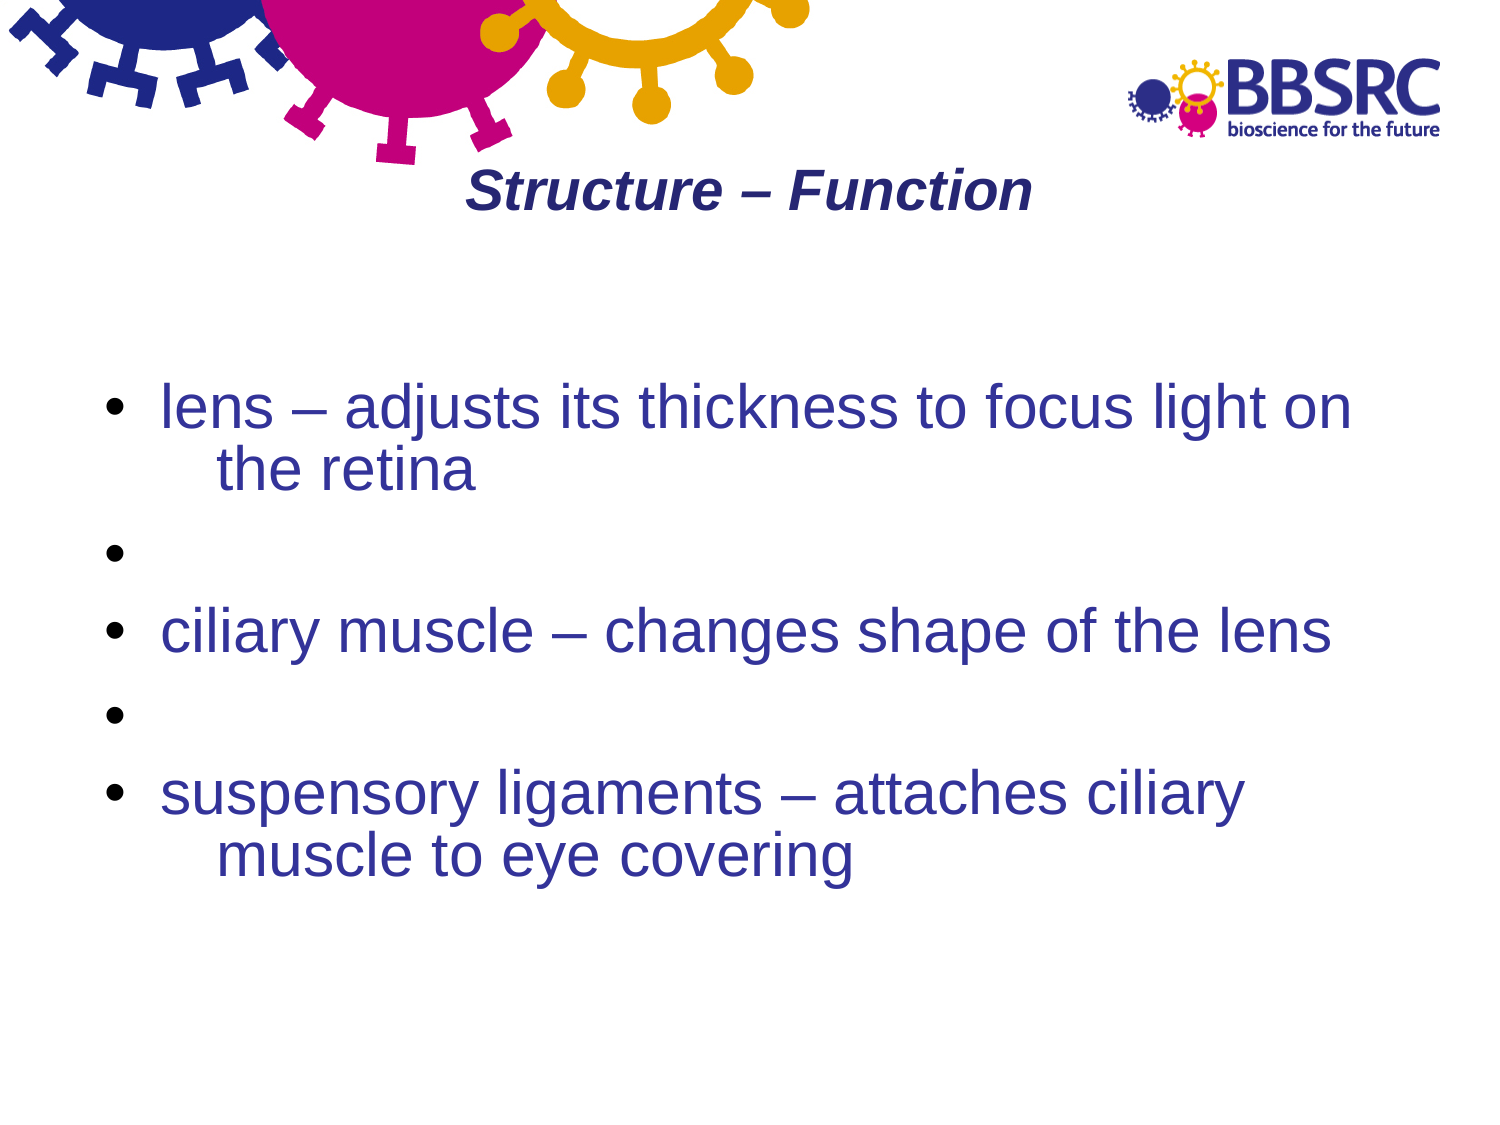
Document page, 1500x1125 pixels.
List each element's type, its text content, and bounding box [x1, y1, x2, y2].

list lens – adjusts its thickness to focus light on the retina ciliary muscle – changes shape of the lens suspensory ligaments – attaches ciliary muscle to eye covering [89, 370, 1424, 1000]
text_box Structure – Function [0, 150, 1500, 339]
